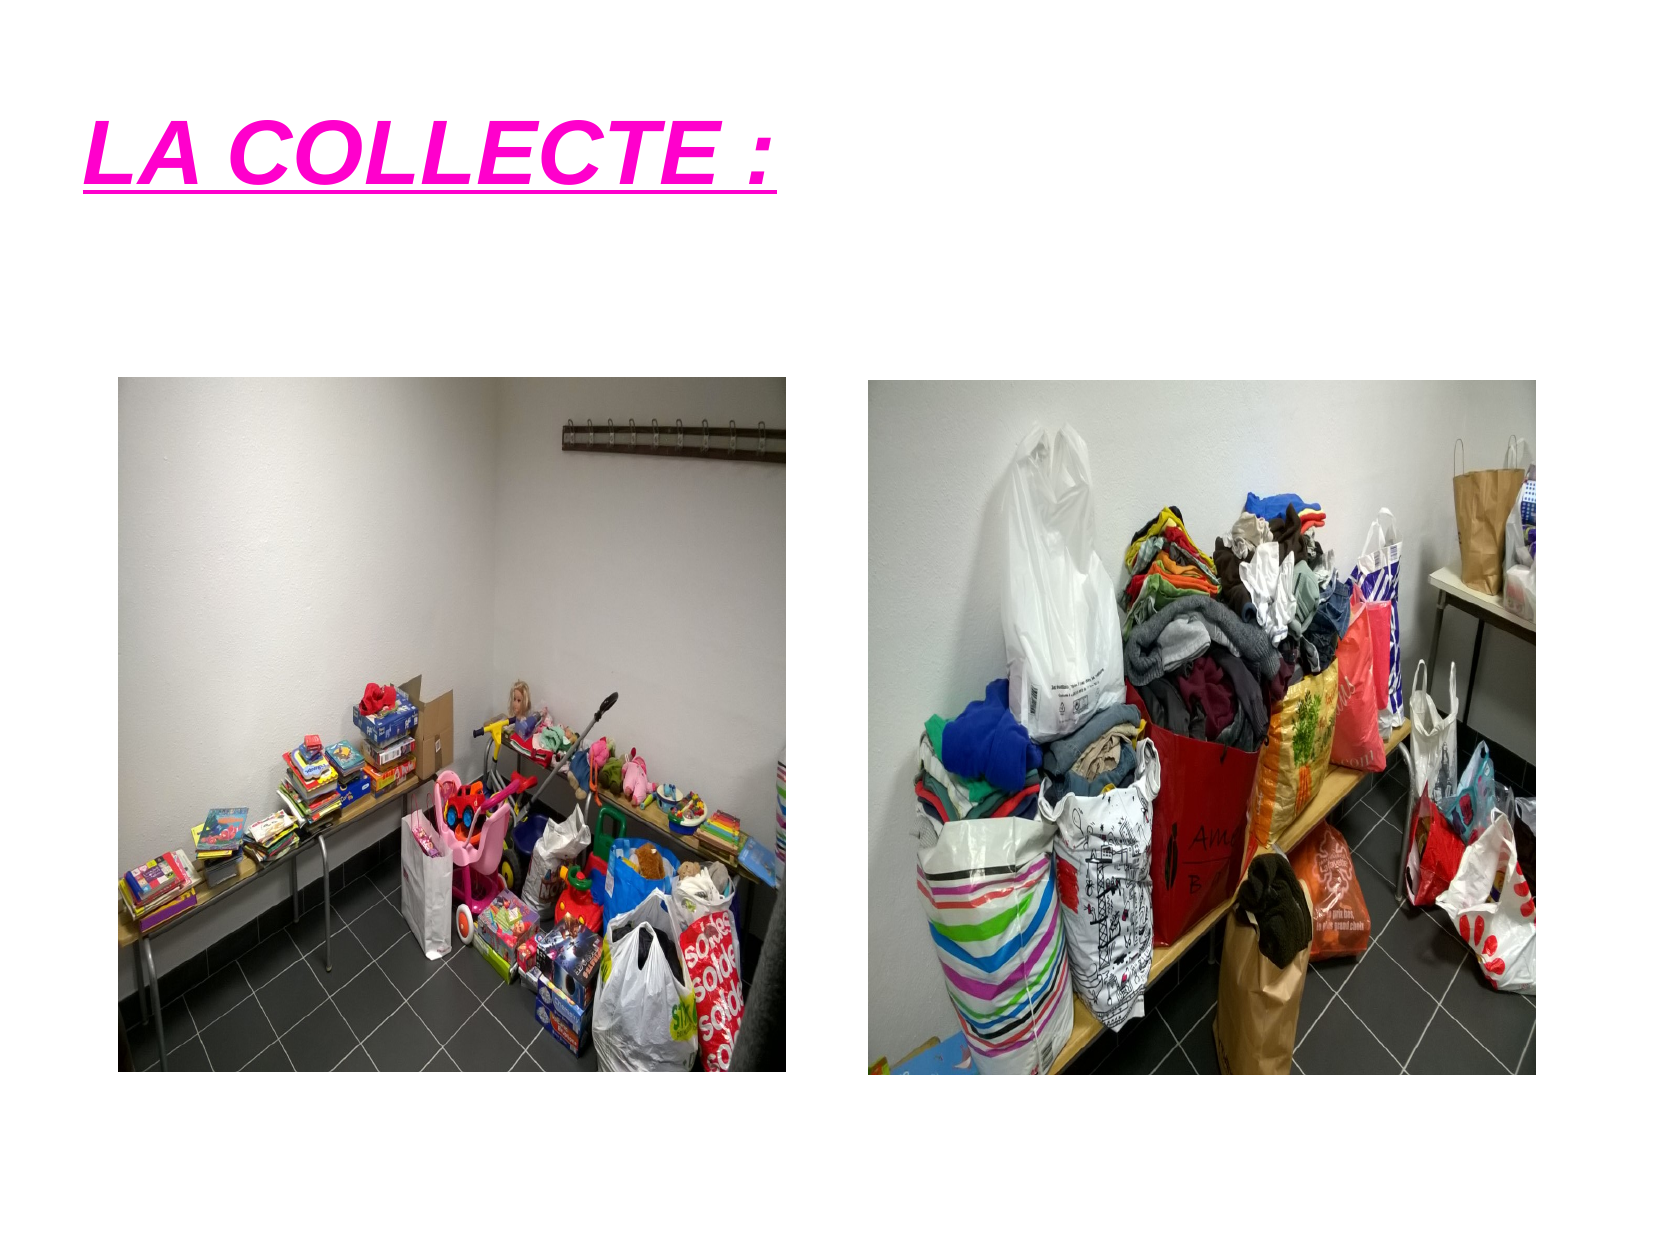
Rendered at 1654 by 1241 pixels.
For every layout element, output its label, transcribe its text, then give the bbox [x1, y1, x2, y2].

picture [868, 380, 1536, 1075]
picture [118, 377, 786, 1072]
title LA COLLECTE : [82, 49, 1571, 257]
